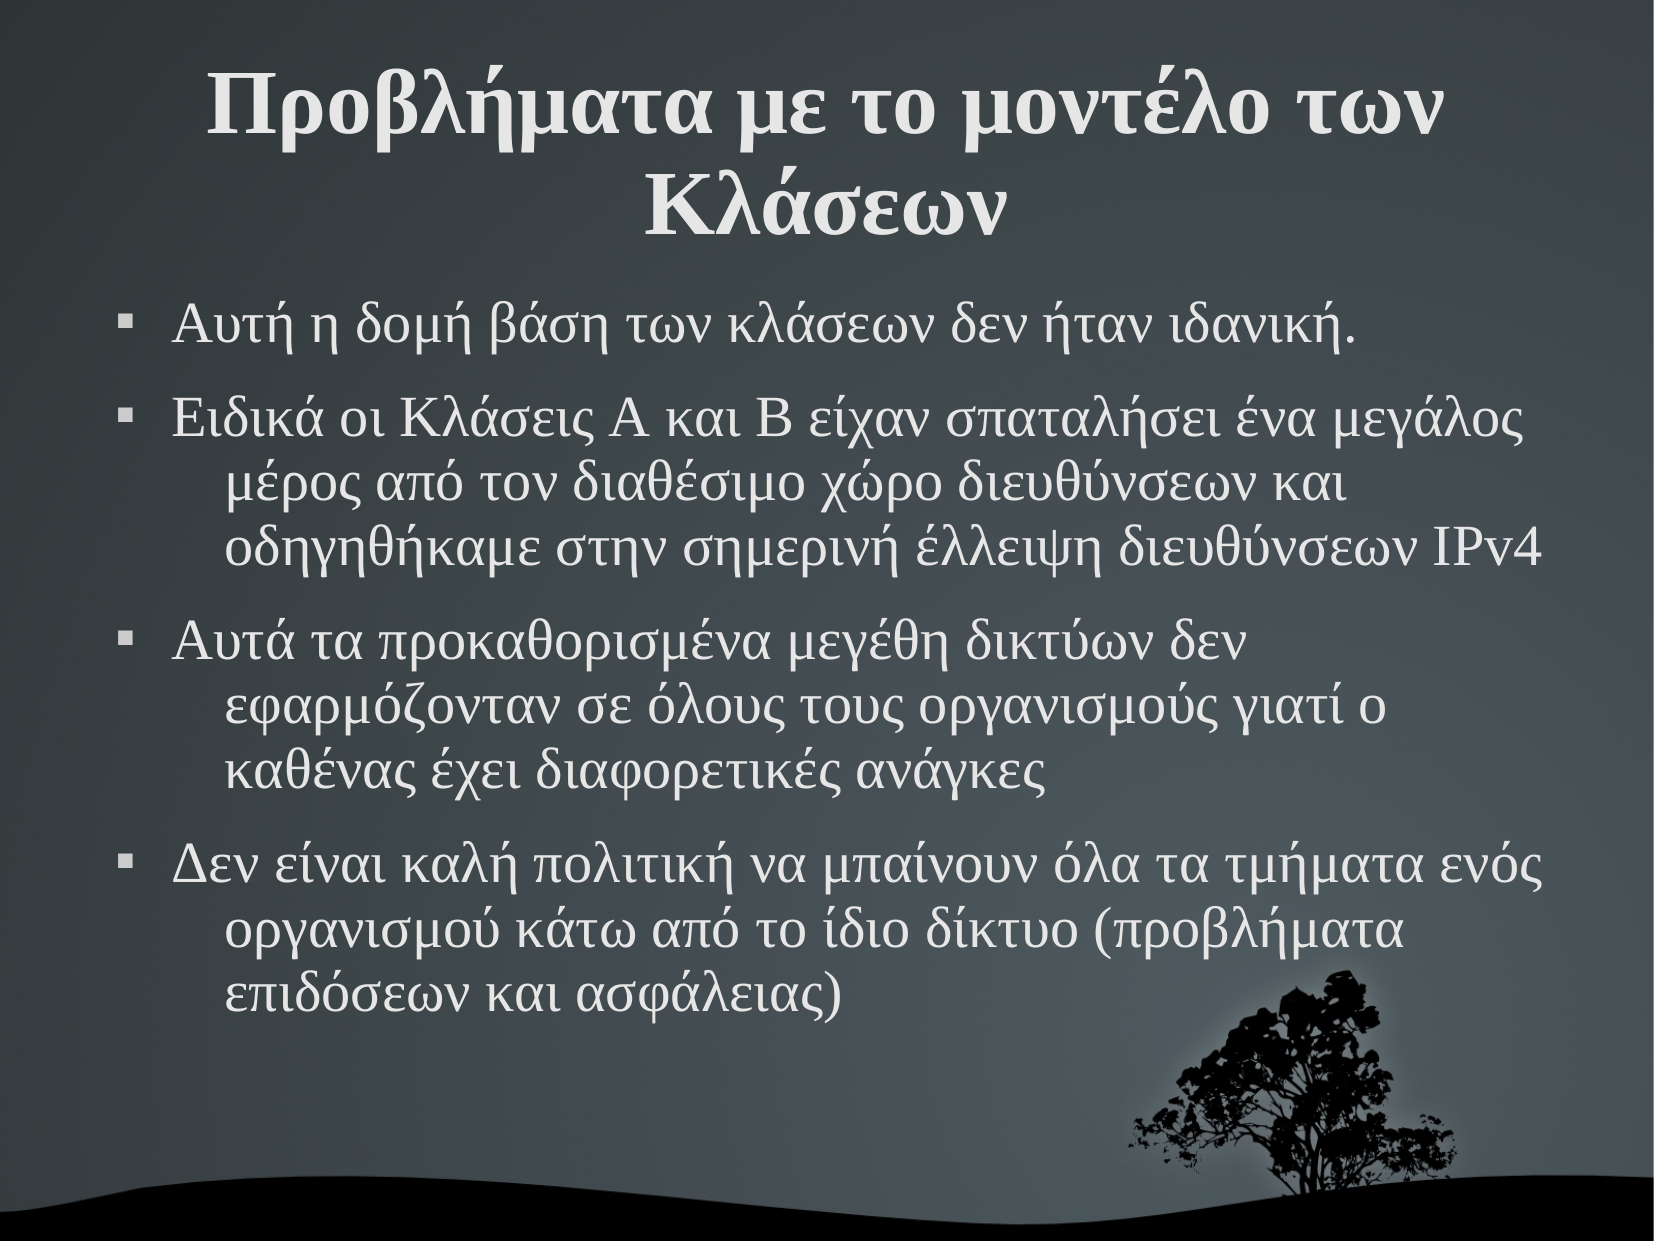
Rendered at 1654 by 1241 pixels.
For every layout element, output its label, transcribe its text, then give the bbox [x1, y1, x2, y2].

picture [0, 0, 1654, 1241]
title Προβλήματα με το μοντέλο των Κλάσεων [82, 33, 1571, 273]
list Αυτή η δομή βάση των κλάσεων δεν ήταν ιδανική. Ειδικά οι Κλάσεις Α και Β είχαν σπαταλήσει ένα μεγάλος μέρος από τον διαθέσιμο χώρο διευθύνσεων και οδηγηθήκαμε στην σημερινή έλλειψη διευθύνσεων IPv4 Αυτά τα προκαθορισμένα μεγέθη δικτύων δεν εφαρμόζονταν σε όλους τους οργανισμούς γιατί ο καθένας έχει διαφορετικές ανάγκες Δεν είναι καλή πολιτική να μπαίνουν όλα τα τμήματα ενός οργανισμού κάτω από το ίδιο δίκτυο (προβλήματα επιδόσεων και ασφάλειας) [82, 290, 1571, 1109]
